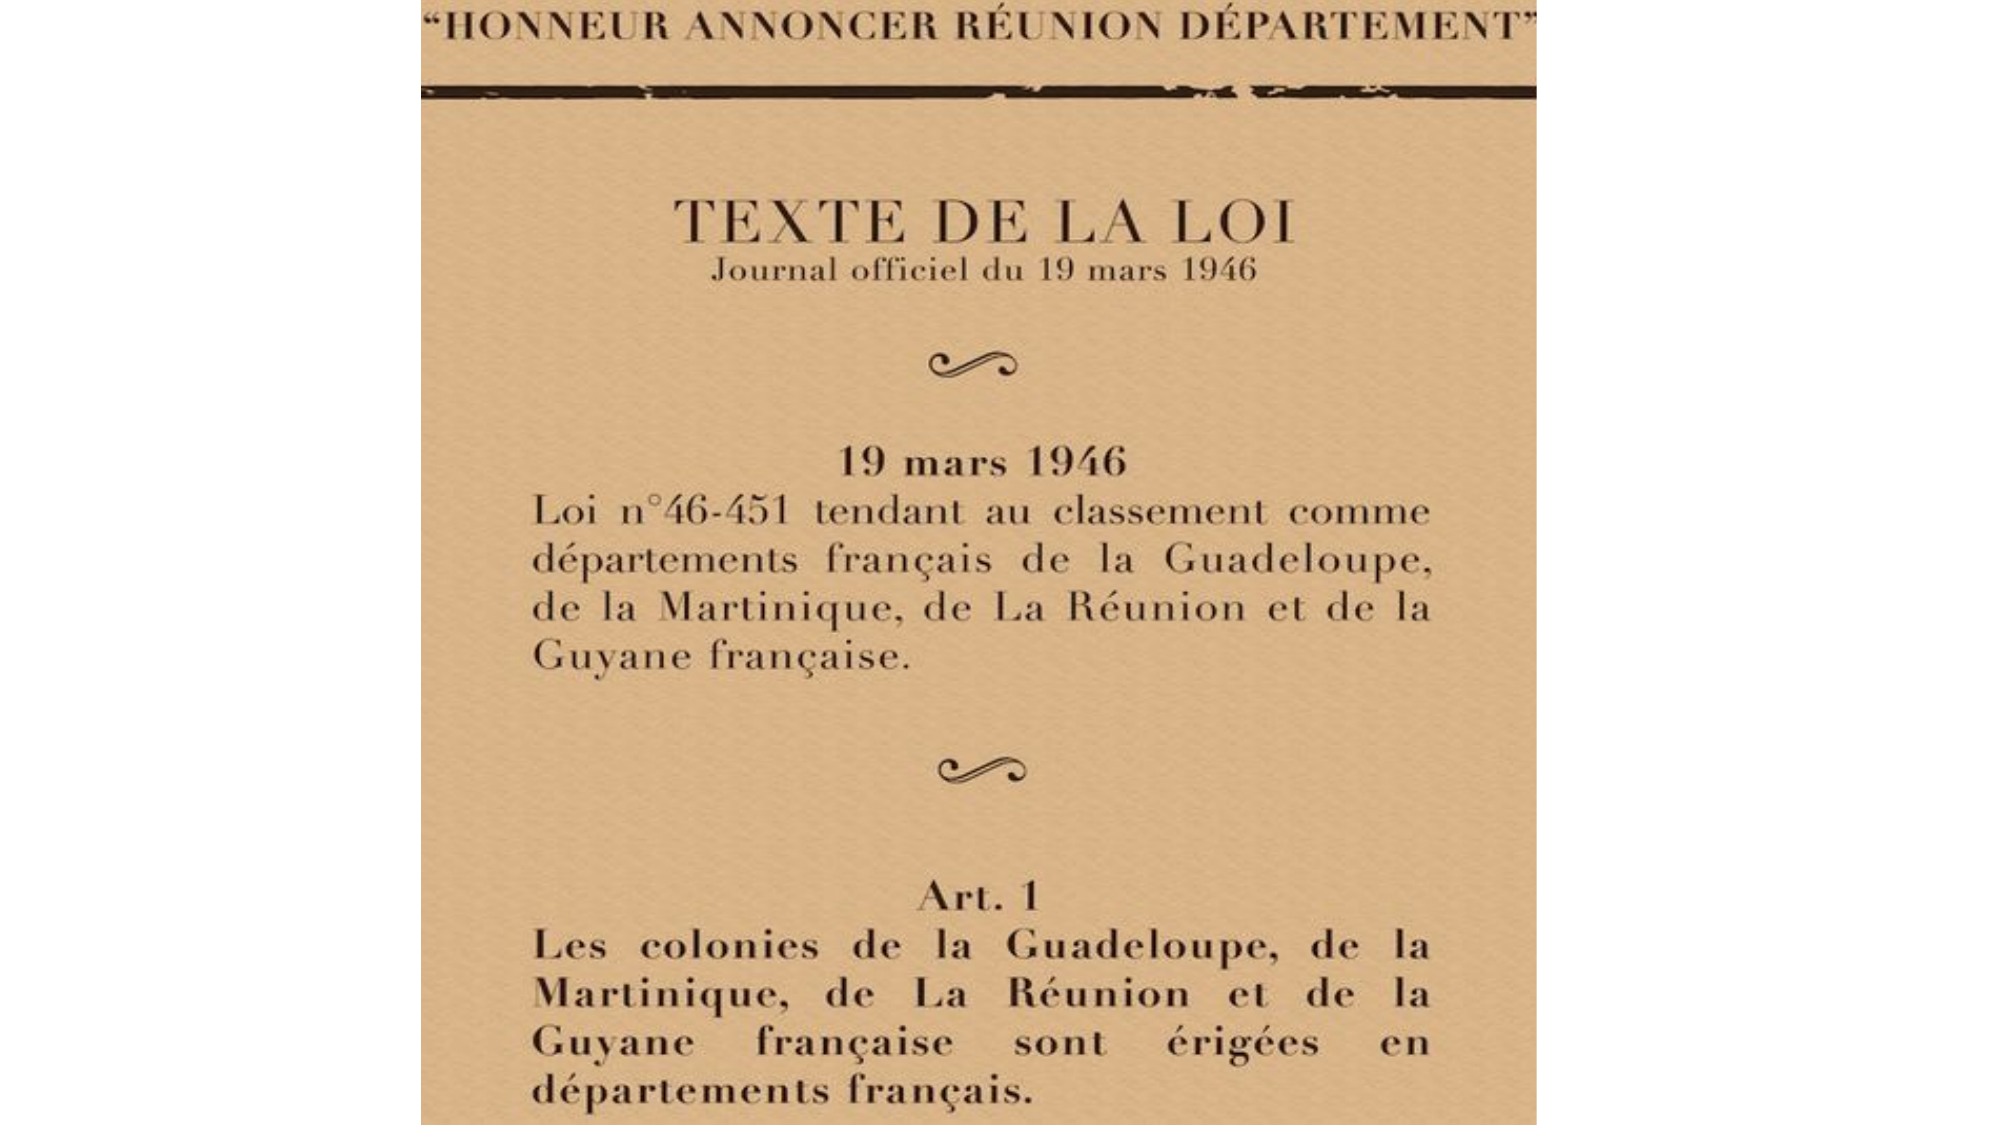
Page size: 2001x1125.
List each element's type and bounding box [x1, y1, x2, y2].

picture [421, 0, 1537, 1125]
